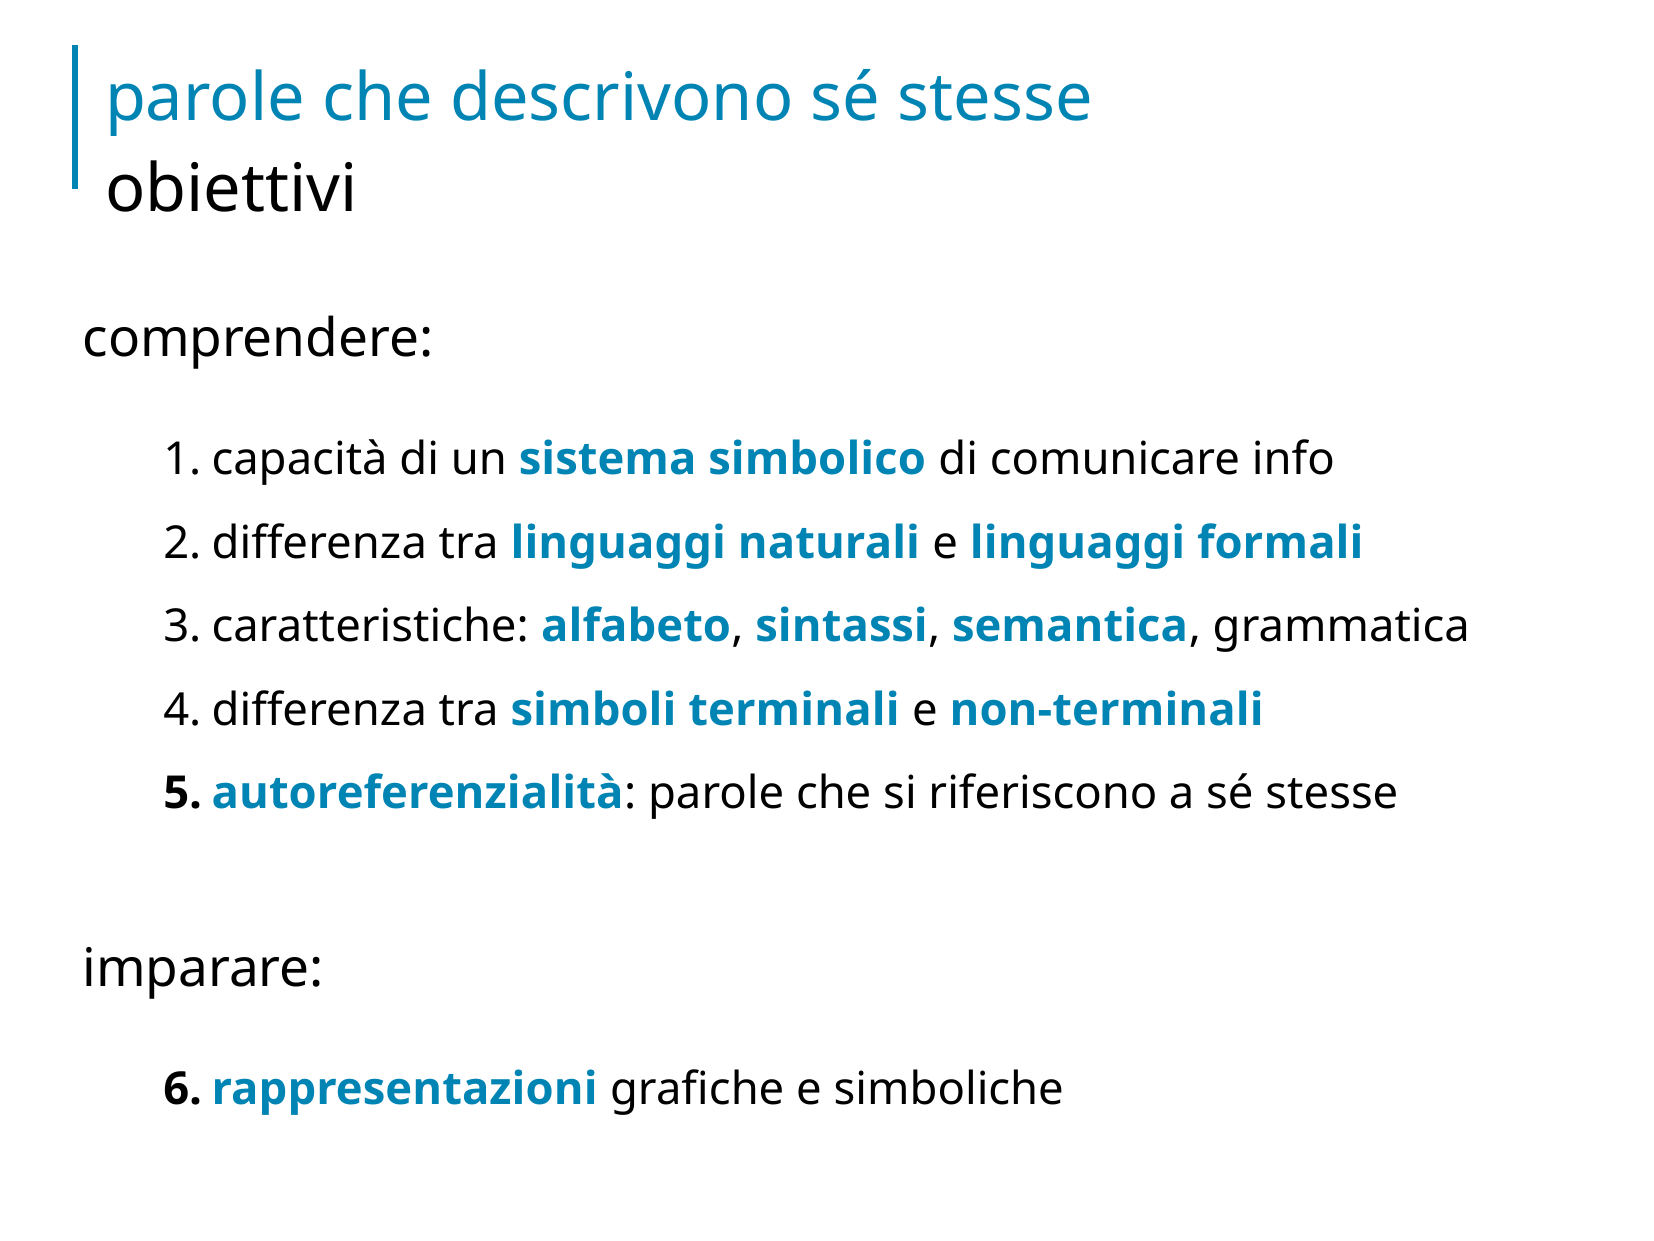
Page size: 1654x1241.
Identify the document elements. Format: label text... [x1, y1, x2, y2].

list comprendere: capacità di un sistema simbolico di comunicare info differenza tra linguaggi naturali e linguaggi formali caratteristiche: alfabeto, sintassi, semantica, grammatica differenza tra simboli terminali e non-terminali autoreferenzialità: parole che si riferiscono a sé stesse imparare: rappresentazioni grafiche e simboliche [82, 300, 1571, 1126]
title parole che descrivono sé stesse obiettivi [105, 49, 1571, 200]
